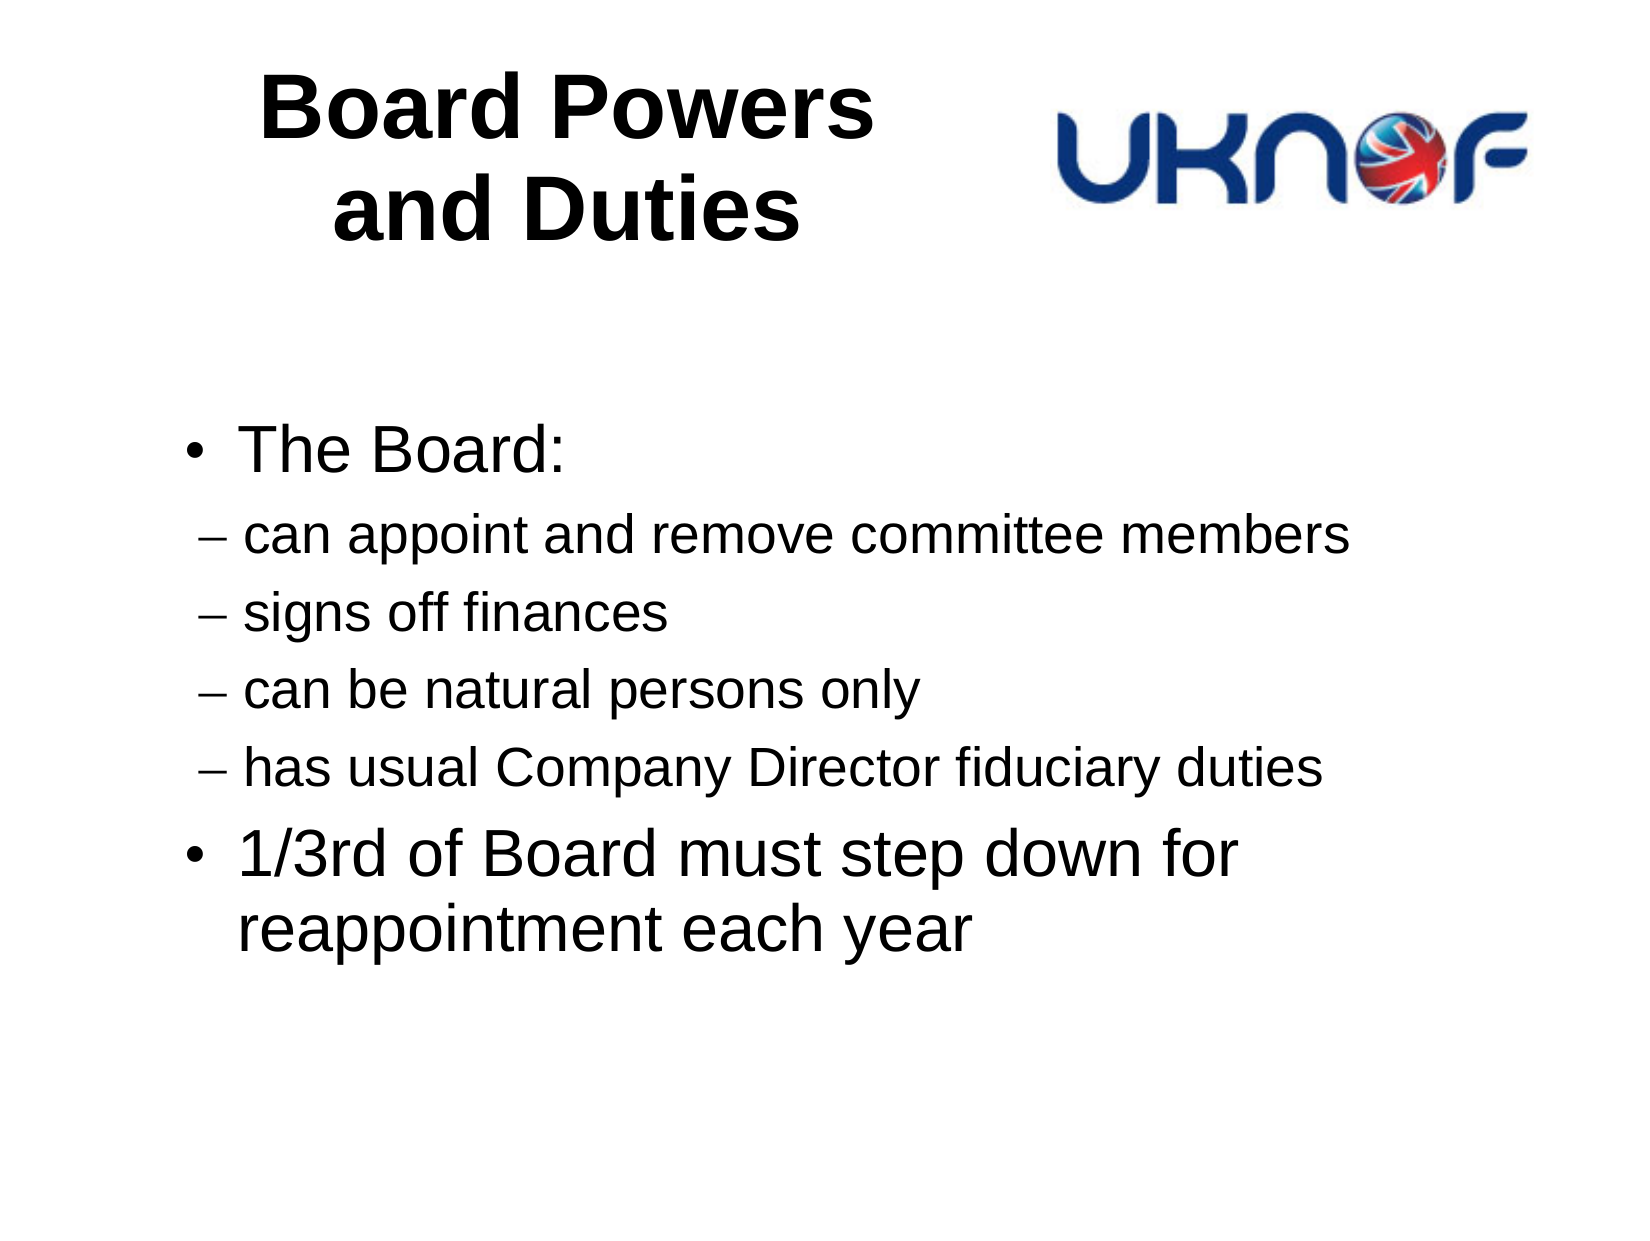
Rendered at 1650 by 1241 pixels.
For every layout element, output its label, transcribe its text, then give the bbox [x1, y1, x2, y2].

list The Board: can appoint and remove committee members signs off finances can be natural persons only has usual Company Director fiduciary duties 1/3rd of Board must step down for reappointment each year [123, 412, 1524, 1167]
title Board Powers and Duties [123, 37, 1013, 279]
picture [1050, 93, 1536, 225]
